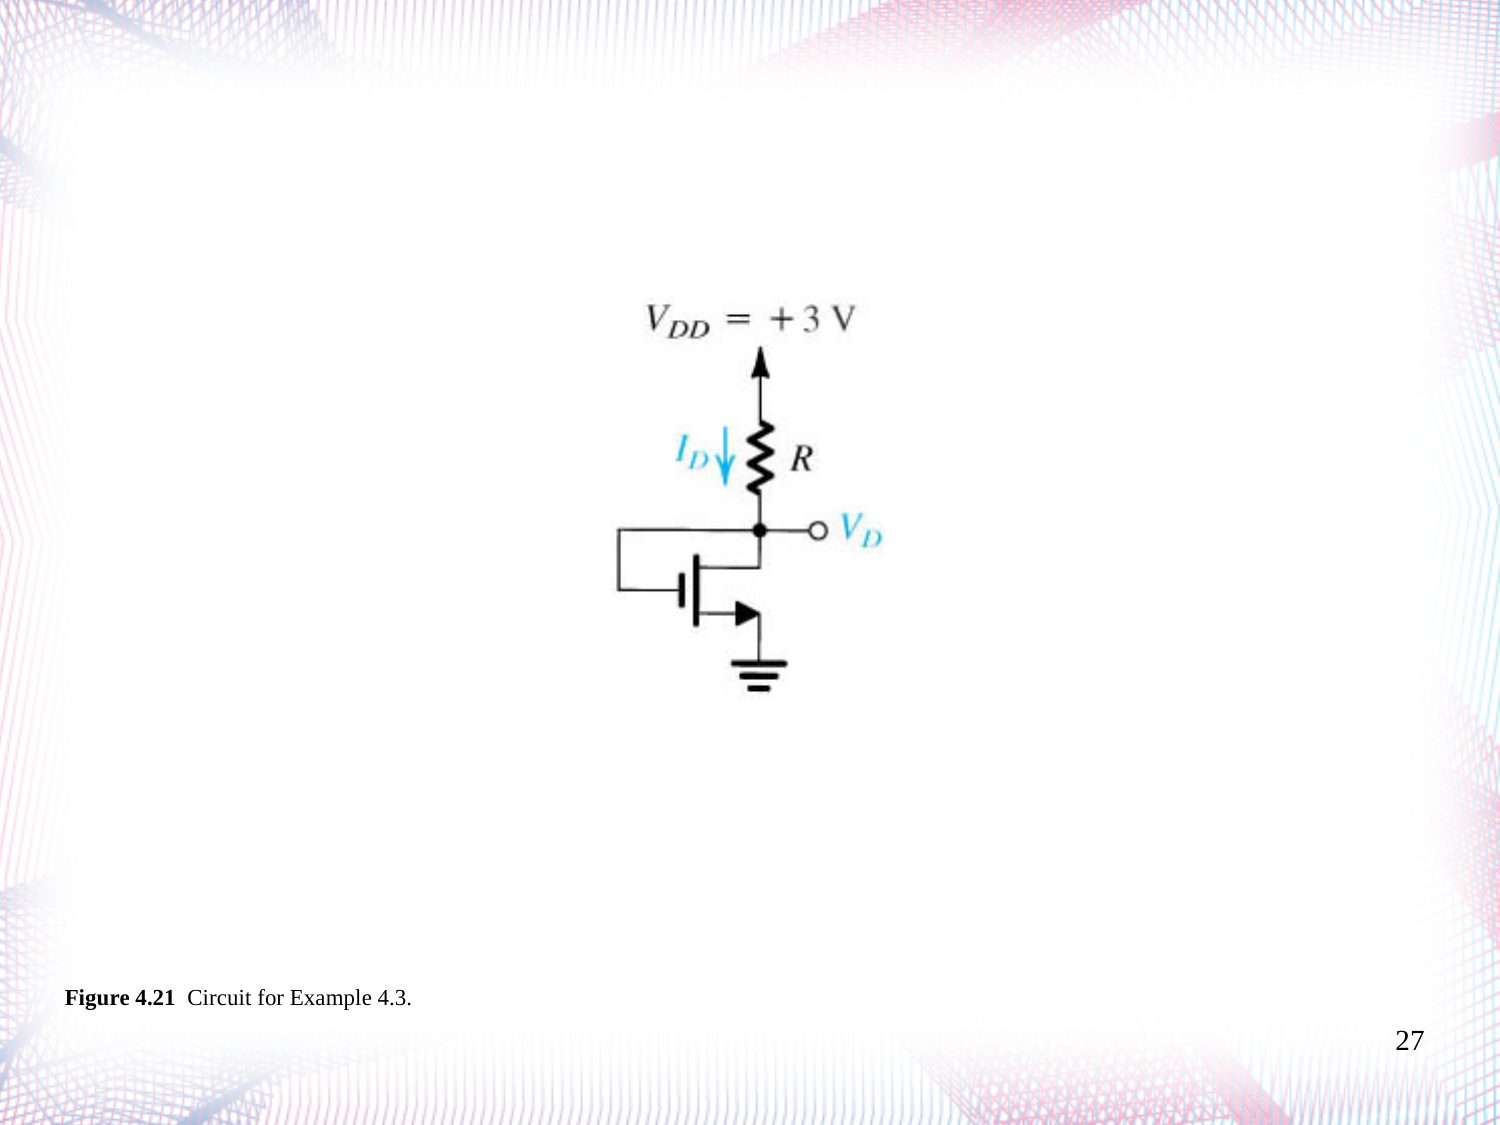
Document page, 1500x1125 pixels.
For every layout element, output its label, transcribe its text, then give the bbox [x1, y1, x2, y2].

text_box Figure 4.21 Circuit for Example 4.3. [50, 975, 1326, 1018]
picture [0, 0, 1500, 1125]
